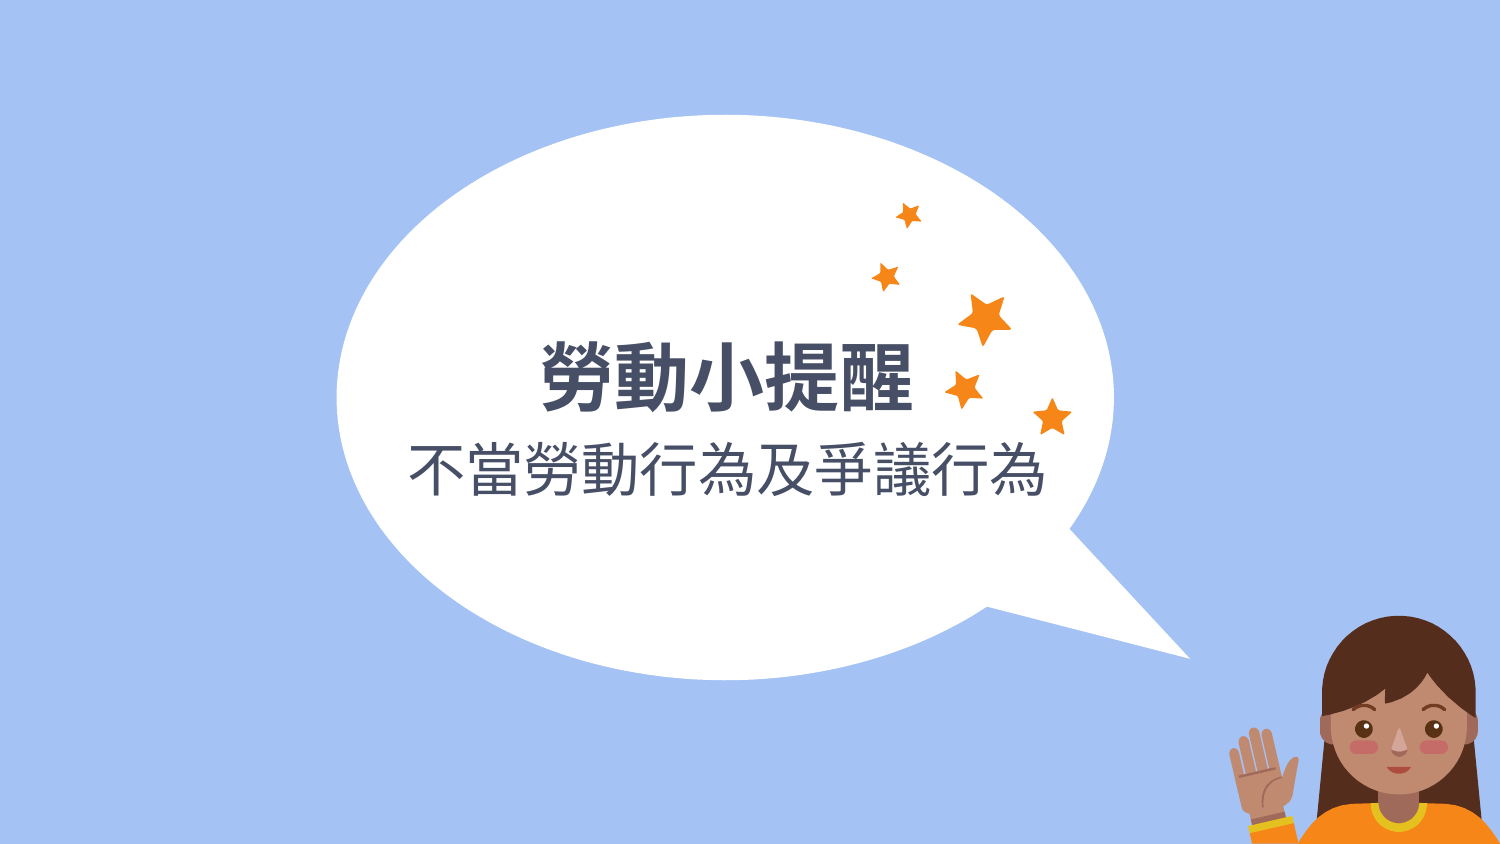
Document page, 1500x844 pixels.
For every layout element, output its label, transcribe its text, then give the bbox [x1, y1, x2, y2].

text_box [1007, 466, 1035, 473]
text_box [496, 445, 508, 451]
text_box [776, 449, 792, 461]
subtitle 勞動小提醒 不當勞動行為及爭議行為 [348, 315, 1069, 445]
text_box [600, 445, 619, 459]
text_box [723, 456, 739, 463]
text_box [1229, 615, 1500, 844]
text_box [530, 445, 574, 463]
text_box [782, 466, 803, 481]
text_box [1014, 456, 1030, 463]
text_box [481, 445, 492, 451]
text_box [600, 460, 619, 488]
text_box [945, 371, 983, 409]
text_box [716, 466, 744, 473]
text_box [336, 114, 1191, 681]
